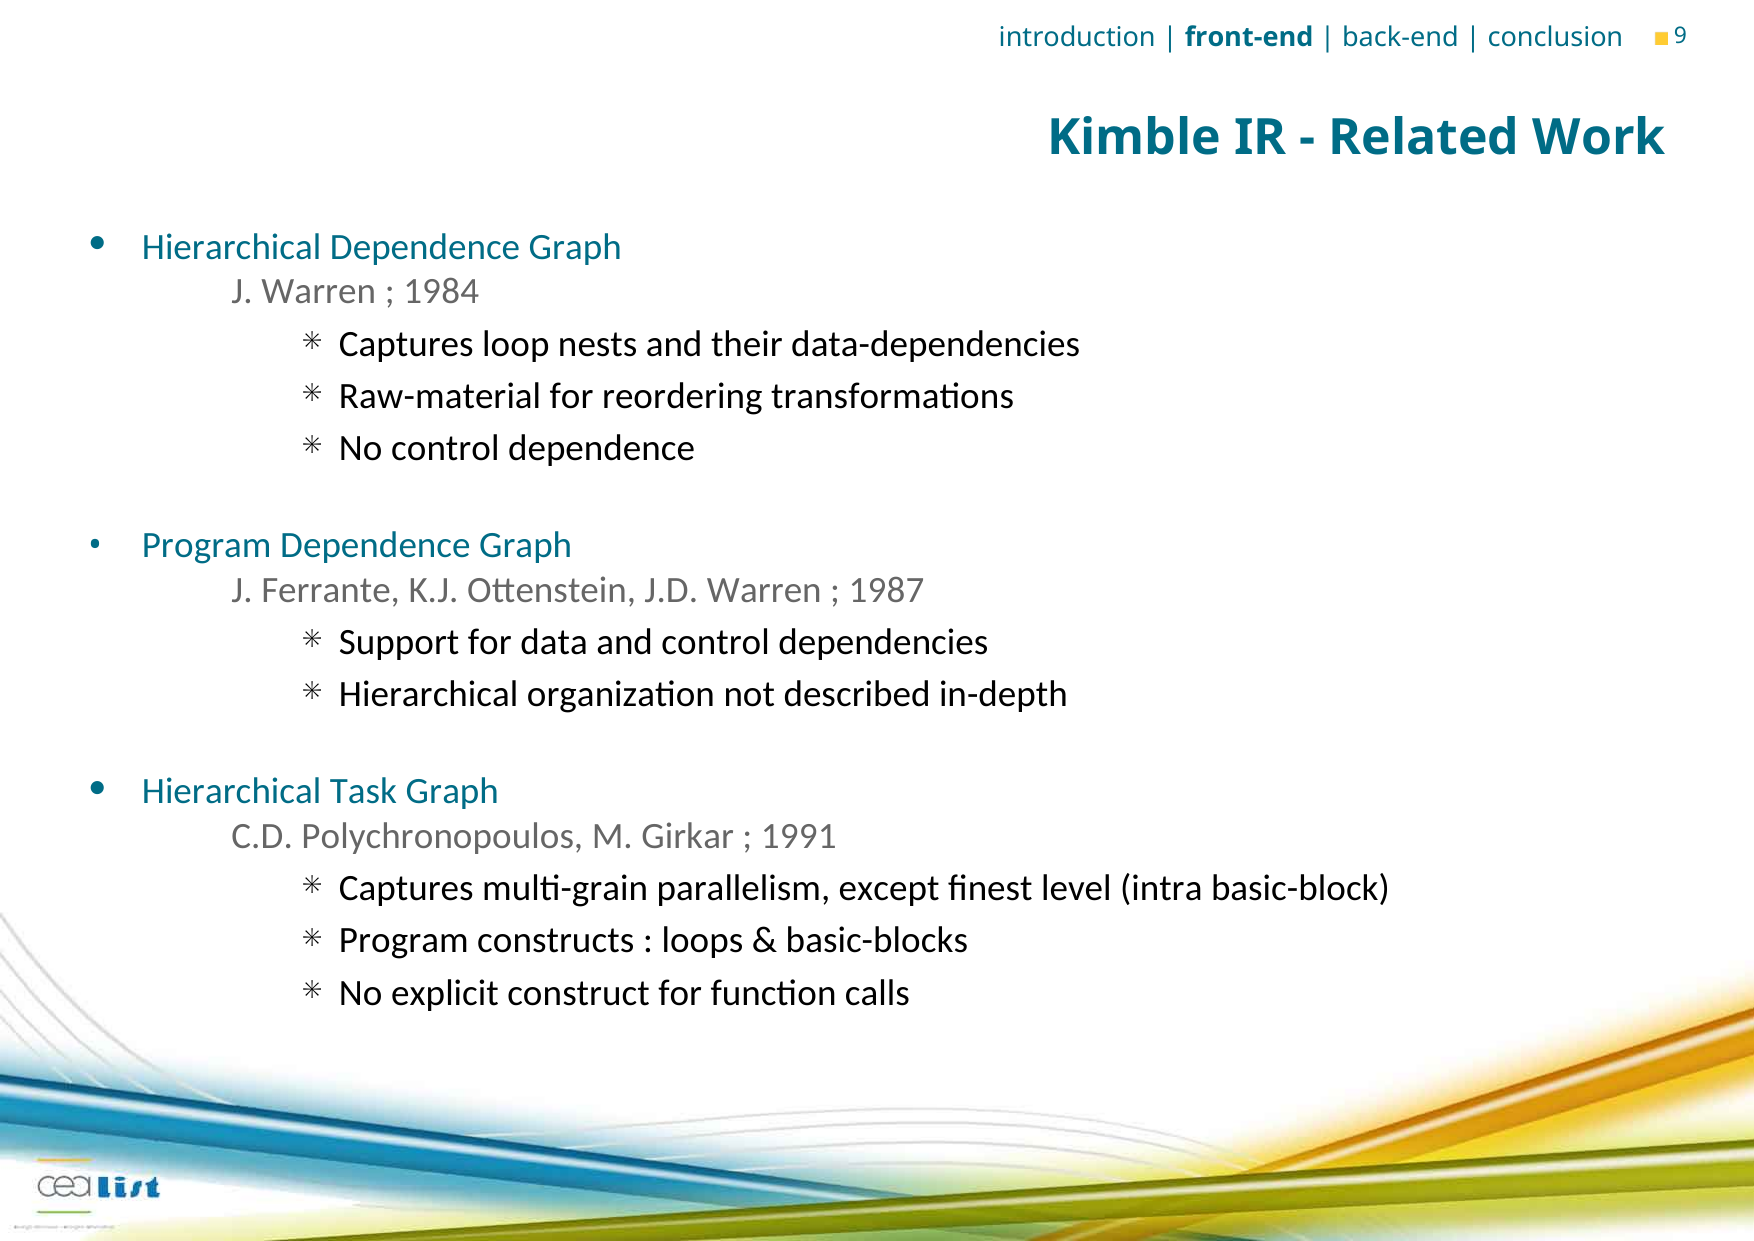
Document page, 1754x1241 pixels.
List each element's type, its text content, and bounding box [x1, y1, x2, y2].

title Kimble IR - Related Work [72, 86, 1682, 183]
title introduction | front-end | back-end | conclusion [404, 11, 1640, 61]
list Hierarchical Dependence Graph J. Warren ; 1984 Captures loop nests and their data-dependencies Raw-material for reordering transformations No control dependence Program Dependence Graph J. Ferrante, K.J. Ottenstein, J.D. Warren ; 1987 Support for data and control dependencies Hierarchical organization not described in-depth Hierarchical Task Graph C.D. Polychronopoulos, M. Girkar ; 1991 Captures multi-grain parallelism, except finest level (intra basic-block) Program constructs : loops & basic-blocks No explicit construct for function calls [72, 214, 1682, 1026]
text_box <number> [1640, 12, 1704, 60]
picture [0, 0, 1754, 1241]
